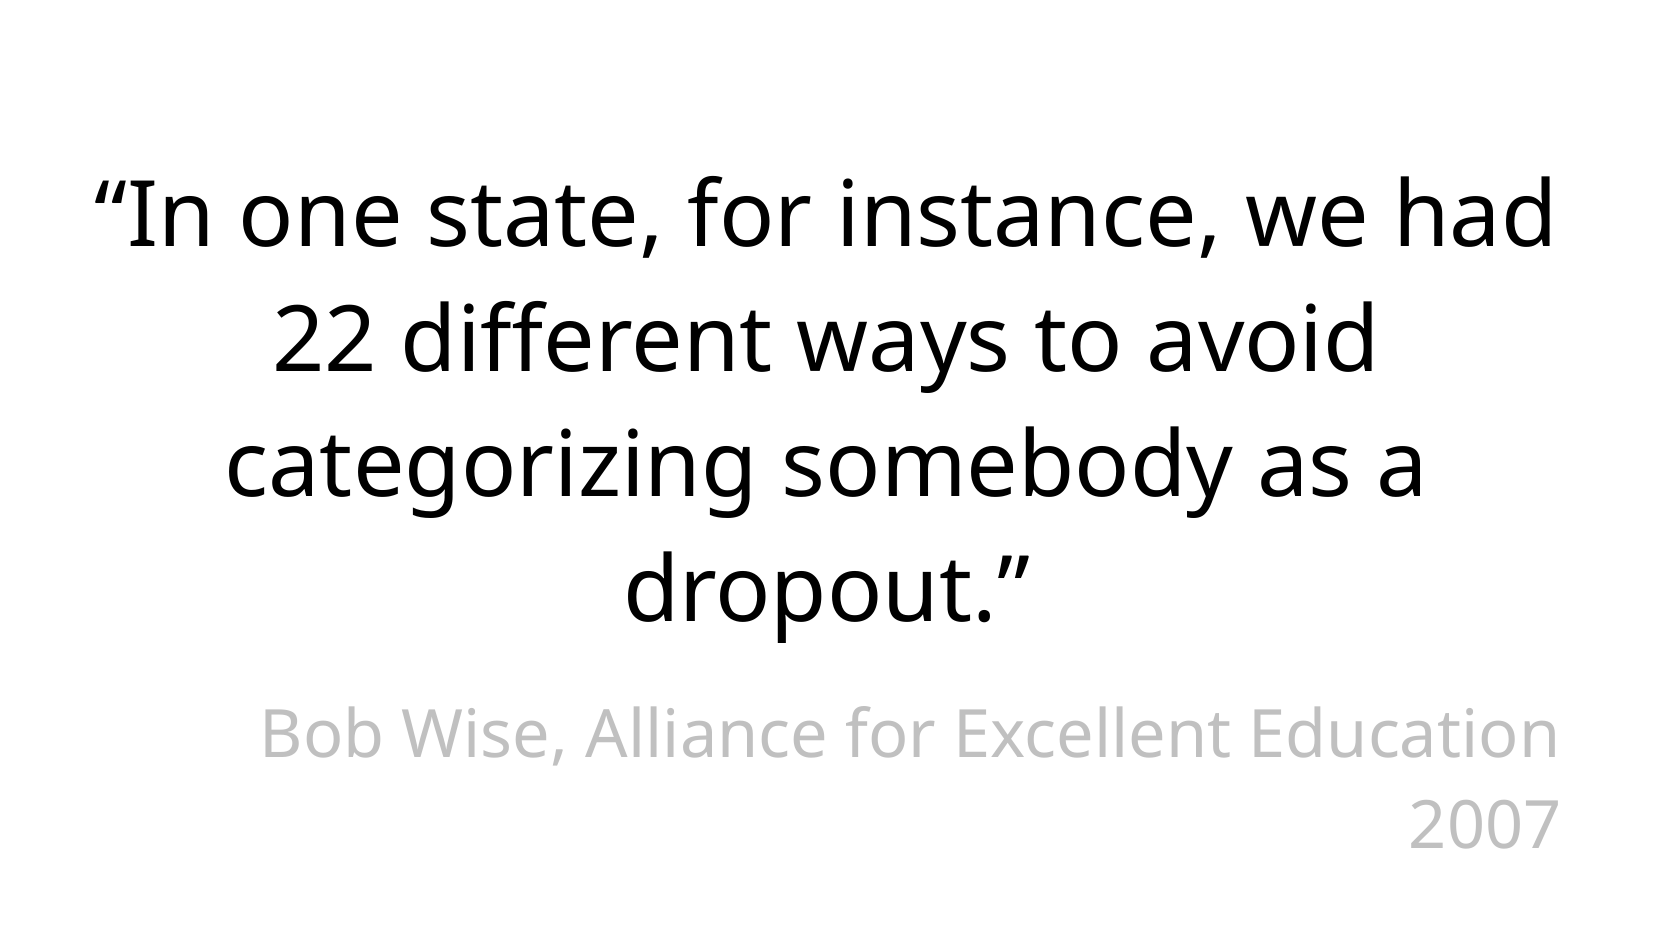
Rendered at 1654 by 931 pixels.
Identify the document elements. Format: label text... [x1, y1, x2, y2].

text_box Bob Wise, Alliance for Excellent Education 2007 [75, 715, 1577, 839]
subtitle “In one state, for instance, we had 22 different ways to avoid categorizing somebody as a dropout.” [82, 1, 1571, 715]
